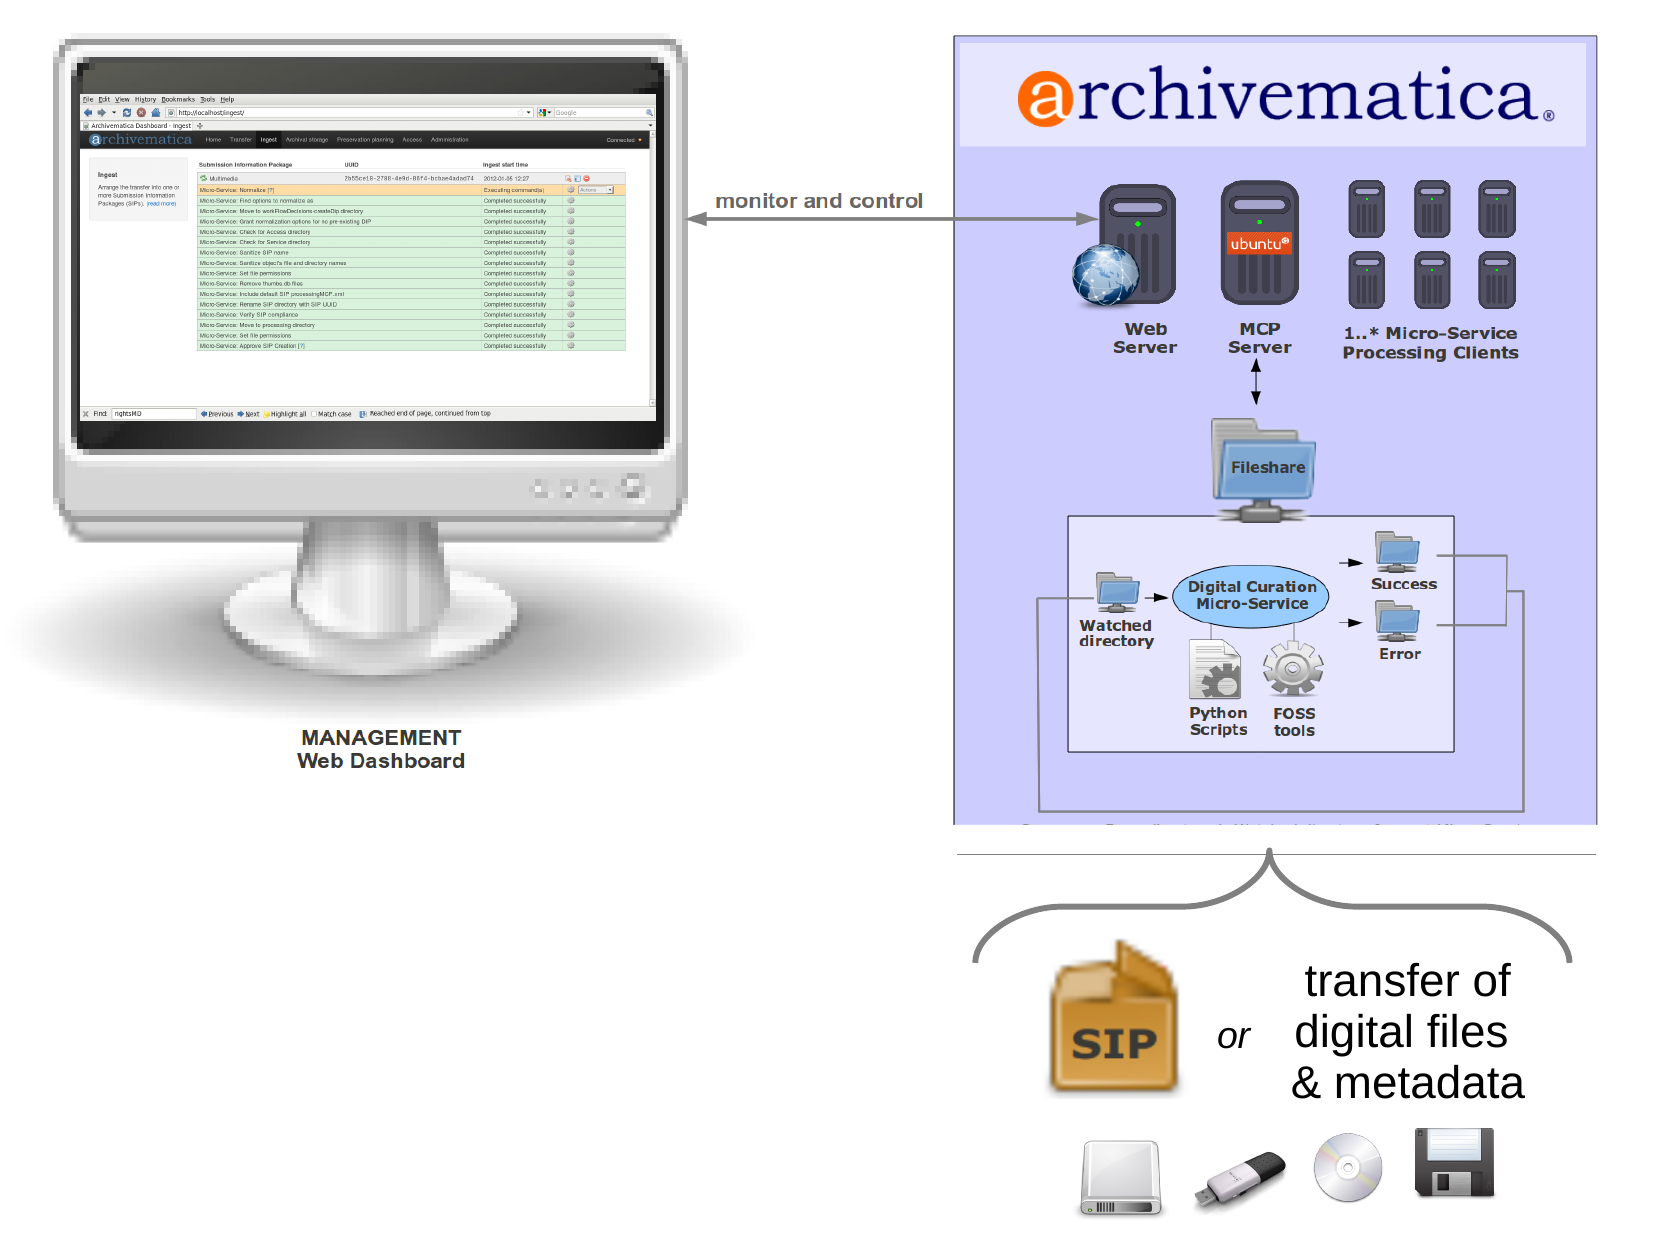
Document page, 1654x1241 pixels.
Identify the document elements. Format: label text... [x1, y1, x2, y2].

text_box [992, 866, 1553, 938]
picture [1309, 1129, 1386, 1206]
picture [1070, 1133, 1171, 1223]
picture [1409, 1123, 1499, 1200]
text_box or [1202, 1006, 1266, 1139]
picture [1028, 932, 1196, 1107]
text_box [937, 824, 1614, 938]
picture [1184, 1150, 1292, 1217]
text_box transfer of digital files & metadata [1276, 947, 1540, 1116]
picture [0, 0, 1654, 899]
text_box [959, 43, 1586, 147]
